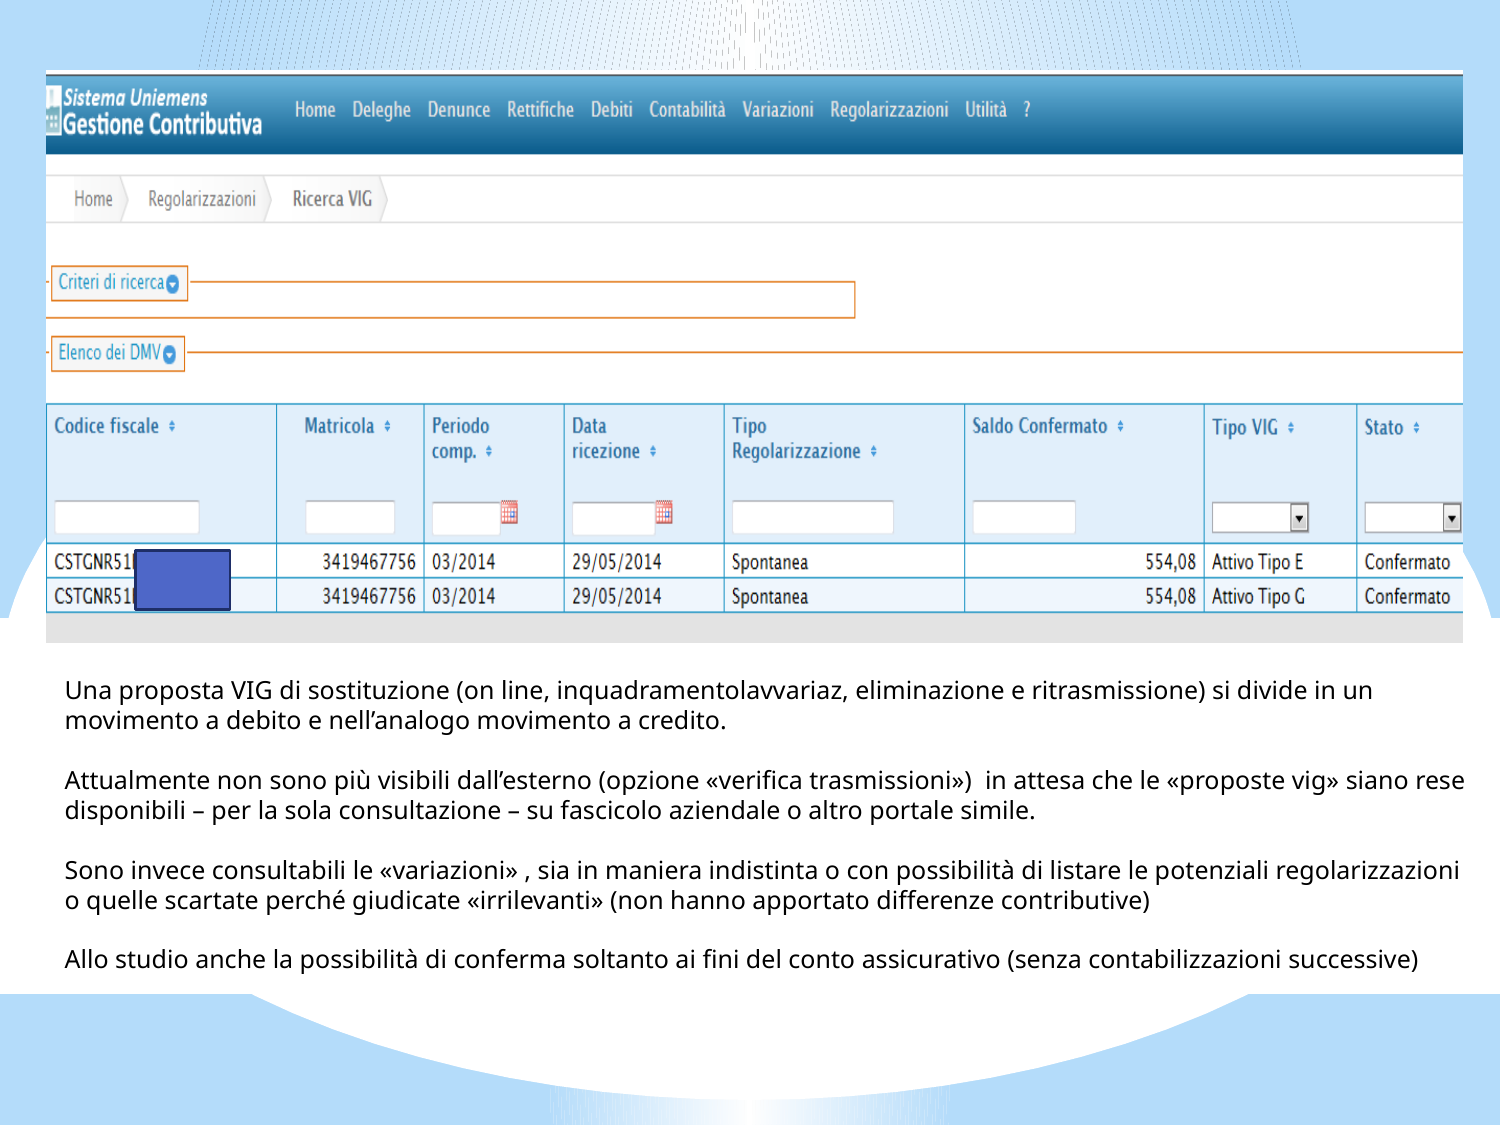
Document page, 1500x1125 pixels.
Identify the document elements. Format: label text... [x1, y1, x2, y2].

picture [46, 70, 1463, 643]
text_box Una proposta VIG di sostituzione (on line, inquadramentolavvariaz, eliminazione e ritrasmissione) si divide in un movimento a debito e nell’analogo movimento a credito. Attualmente non sono più visibili dall’esterno (opzione «verifica trasmissioni») in attesa che le «proposte vig» siano rese disponibili – per la sola consultazione – su fascicolo aziendale o altro portale simile. Sono invece consultabili le «variazioni» , sia in maniera indistinta o con possibilità di listare le potenziali regolarizzazioni o quelle scartate perché giudicate «irrilevanti» (non hanno apportato differenze contributive) Allo studio anche la possibilità di conferma soltanto ai fini del conto assicurativo (senza contabilizzazioni successive) [49, 667, 1483, 1042]
text_box [135, 550, 231, 610]
